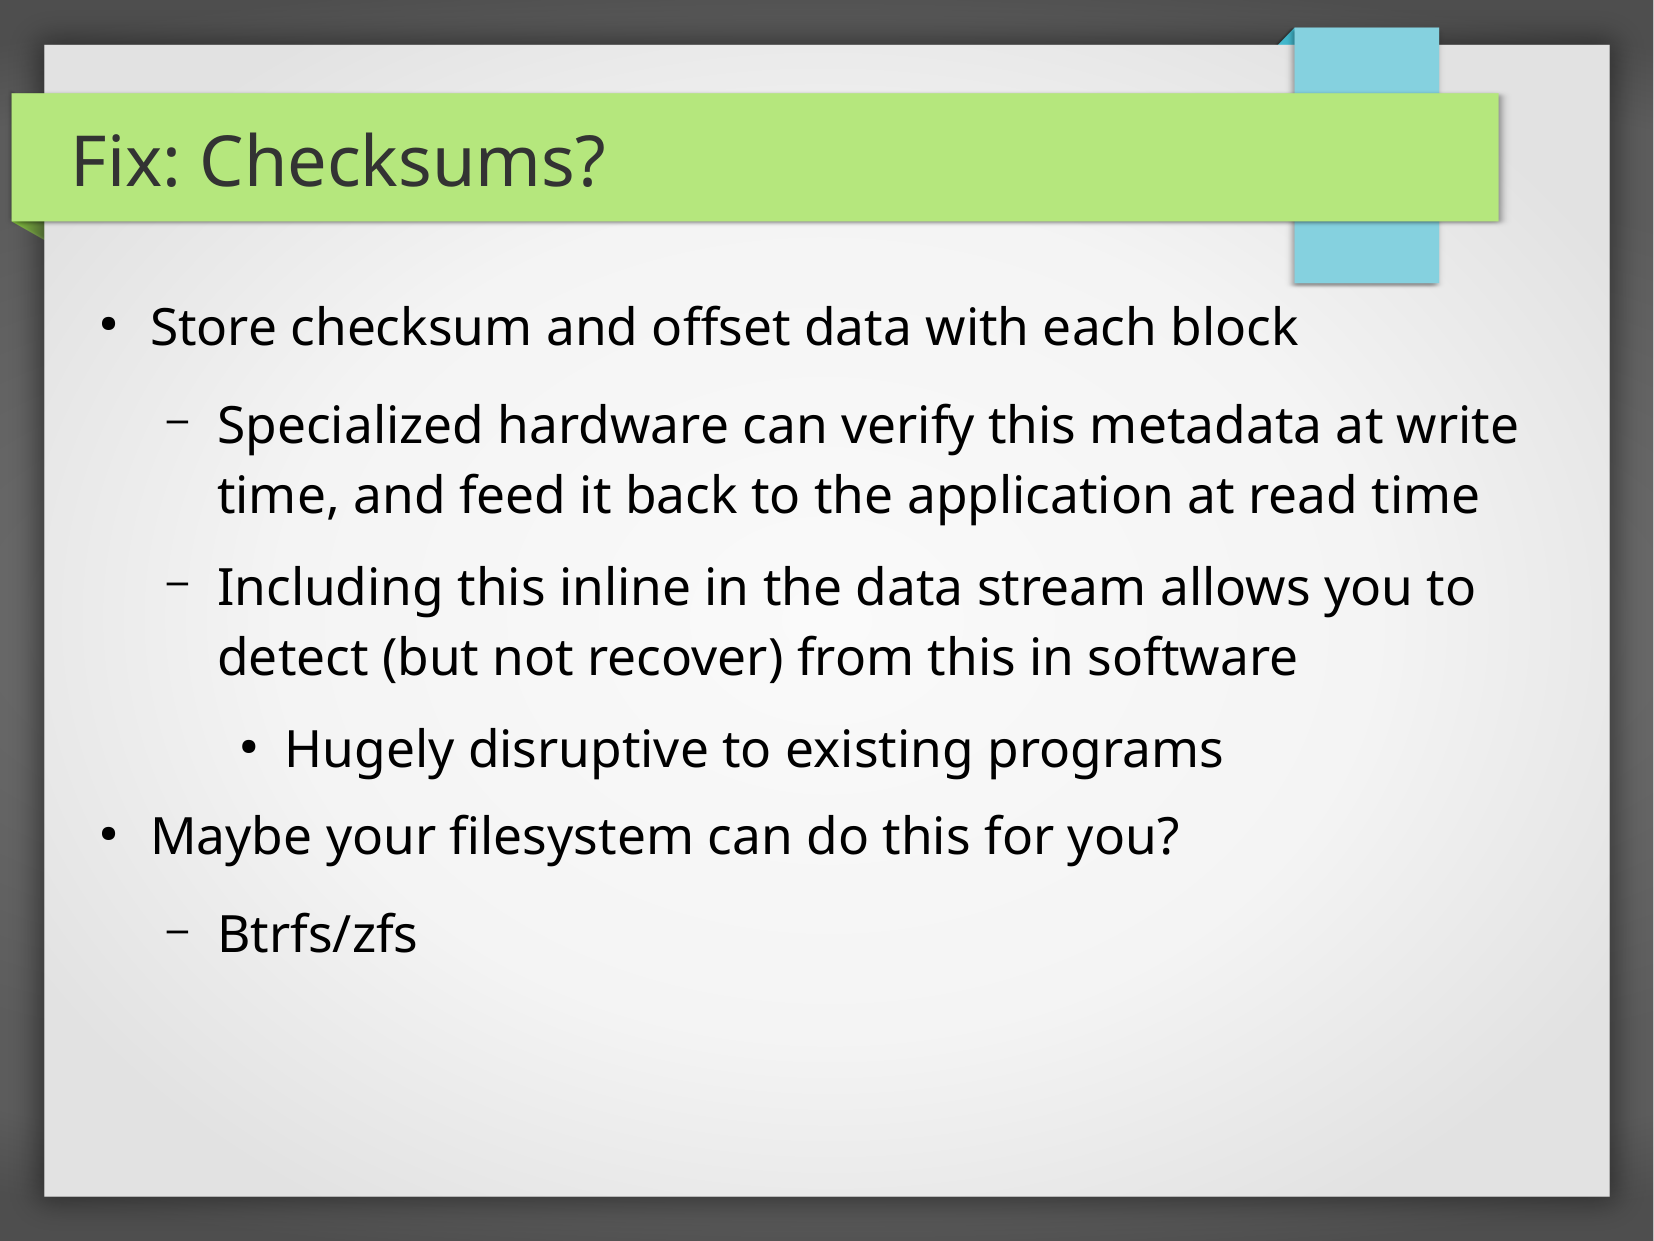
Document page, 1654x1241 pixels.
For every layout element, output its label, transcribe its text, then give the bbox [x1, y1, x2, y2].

picture [0, 0, 1654, 1241]
list Store checksum and offset data with each block Specialized hardware can verify this metadata at write time, and feed it back to the application at read time Including this inline in the data stream allows you to detect (but not recover) from this in software Hugely disruptive to existing programs Maybe your filesystem can do this for you? Btrfs/zfs [82, 290, 1538, 1010]
title Fix: Checksums? [70, 106, 1229, 213]
